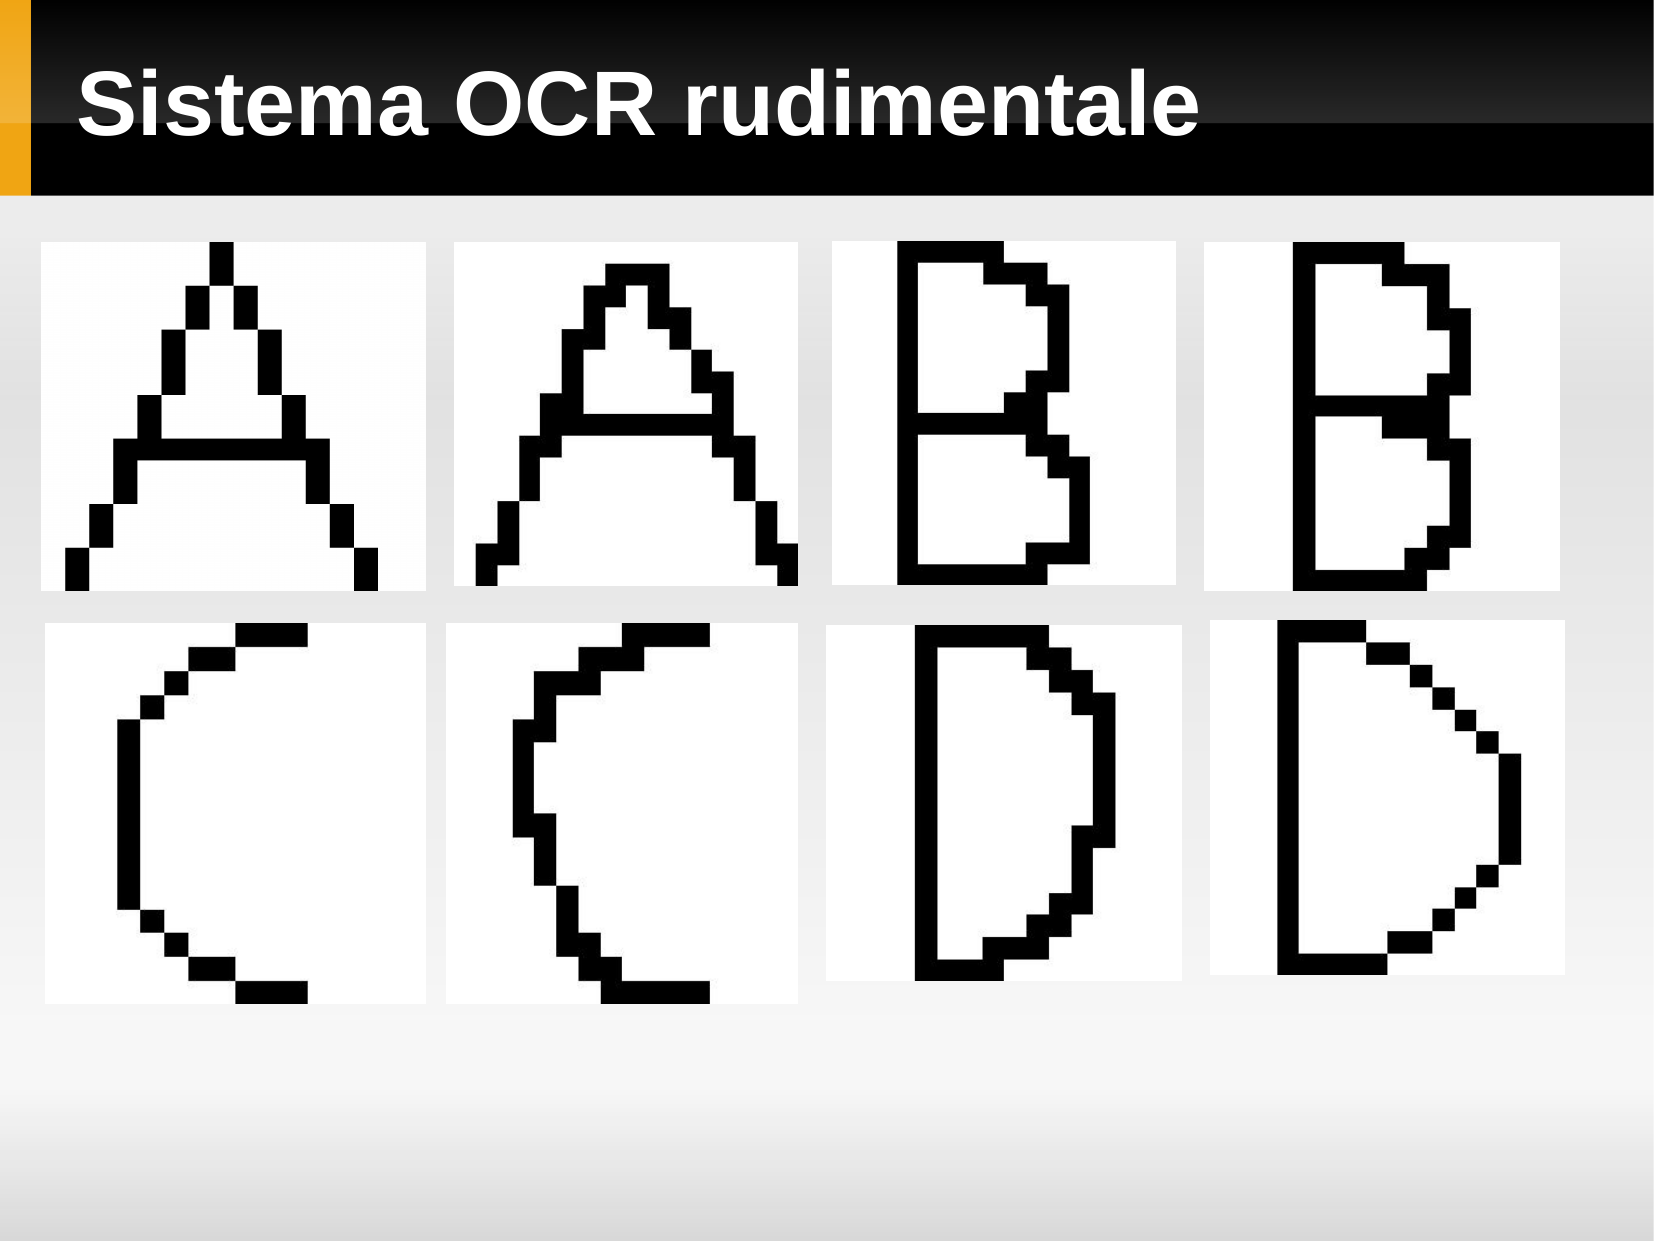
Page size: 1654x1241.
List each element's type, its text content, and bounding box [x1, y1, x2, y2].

picture [0, 0, 1654, 1241]
title Sistema OCR rudimentale [76, 7, 1565, 200]
